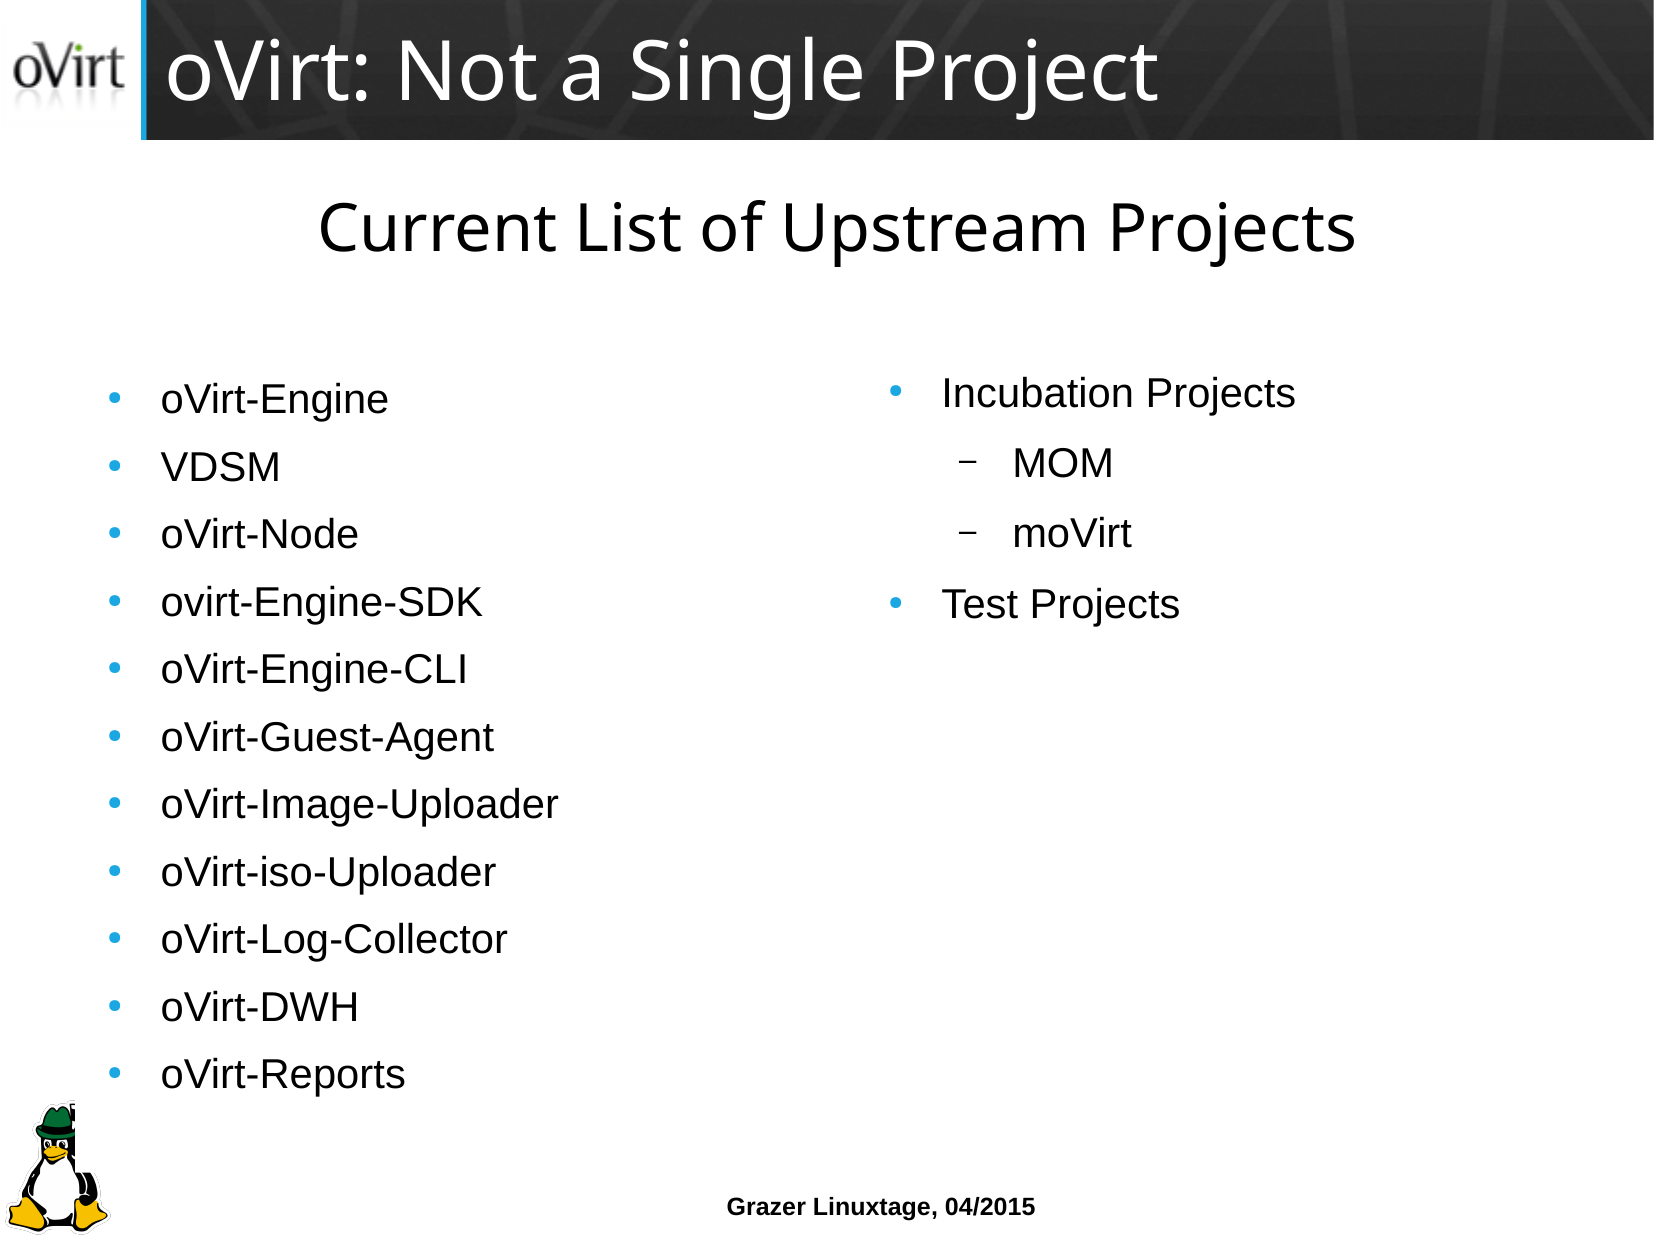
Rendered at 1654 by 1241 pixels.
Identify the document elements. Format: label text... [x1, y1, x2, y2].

title Current List of Upstream Projects [93, 183, 1582, 267]
text_box Incubation Projects MOM moVirt Test Projects [855, 295, 1582, 1001]
title oVirt: Not a Single Project [164, 18, 1653, 119]
picture [5, 1100, 111, 1235]
picture [0, 0, 1654, 140]
text_box oVirt-Engine VDSM oVirt-Node ovirt-Engine-SDK oVirt-Engine-CLI oVirt-Guest-Agent oVirt-Image-Uploader oVirt-iso-Uploader oVirt-Log-Collector oVirt-DWH oVirt-Reports [75, 301, 802, 1173]
